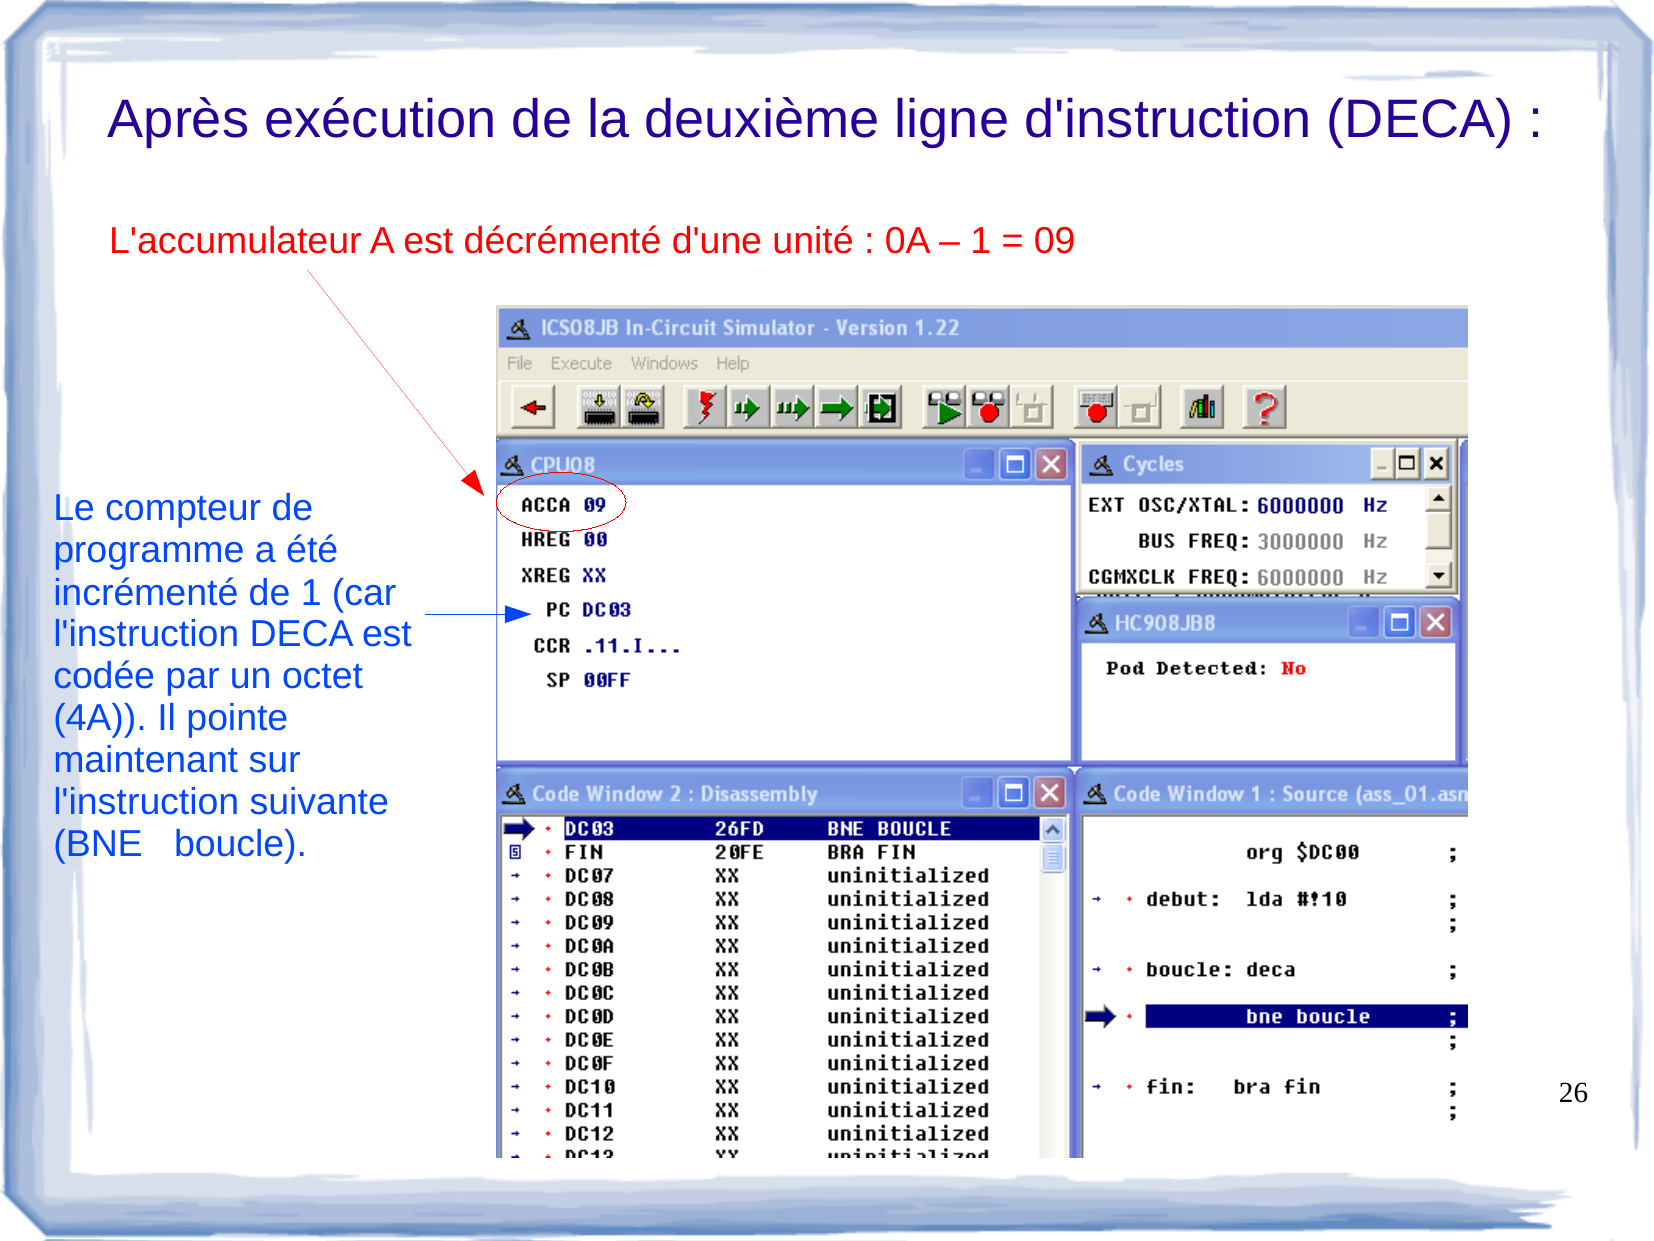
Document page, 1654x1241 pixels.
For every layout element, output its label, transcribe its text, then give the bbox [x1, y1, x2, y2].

text_box L'accumulateur A est décrémenté d'une unité : 0A – 1 = 09 [94, 212, 1111, 270]
title Après exécution de la deuxième ligne d'instruction (DECA) : [82, 49, 1571, 189]
picture [0, 0, 1654, 1241]
text_box Le compteur de programme a été incrémenté de 1 (car l'instruction DECA est codée par un octet (4A)). Il pointe maintenant sur l'instruction suivante (BNE boucle). [38, 479, 449, 873]
